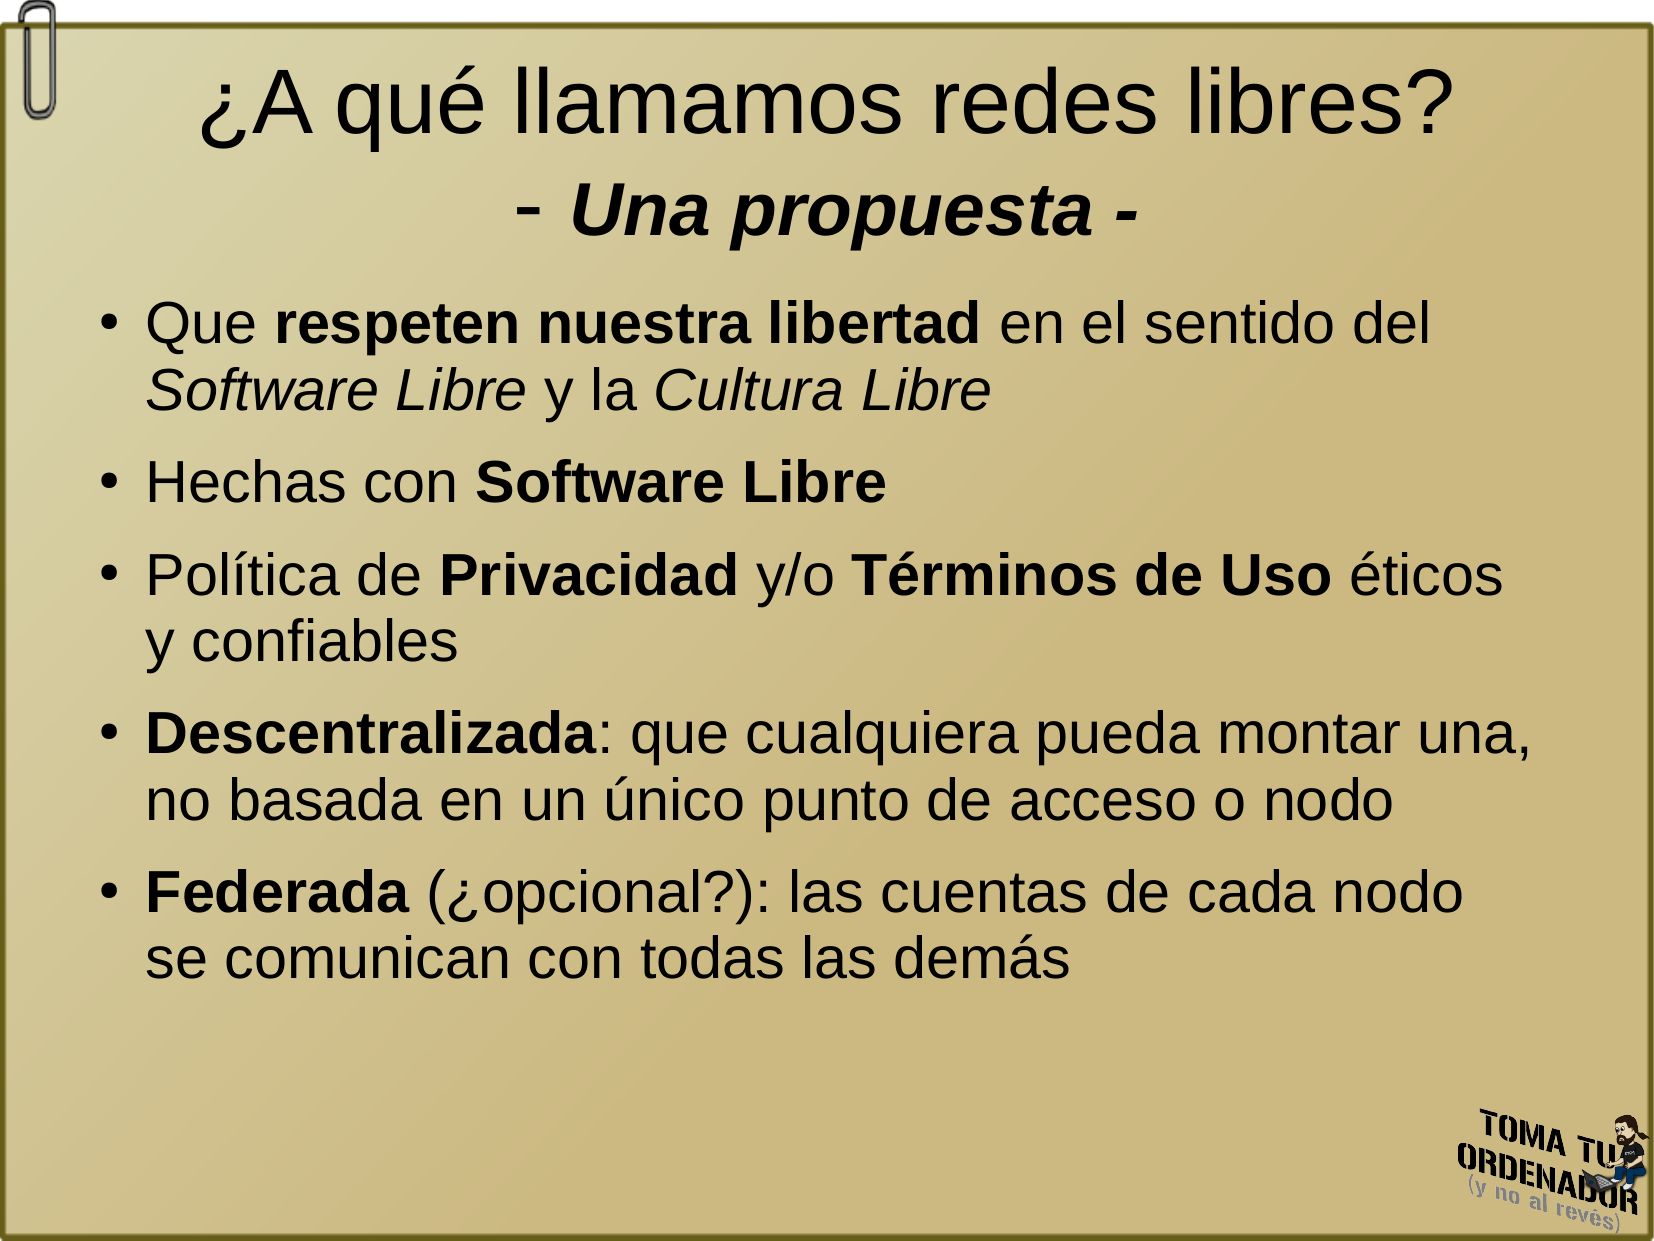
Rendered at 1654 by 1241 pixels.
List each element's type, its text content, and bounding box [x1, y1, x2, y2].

list Que respeten nuestra libertad en el sentido del Software Libre y la Cultura Libre Hechas con Software Libre Política de Privacidad y/o Términos de Uso éticos y confiables Descentralizada: que cualquiera pueda montar una, no basada en un único punto de acceso o nodo Federada (¿opcional?): las cuentas de cada nodo se comunican con todas las demás [82, 290, 1538, 1010]
title ¿A qué llamamos redes libres? - Una propuesta - [82, 49, 1571, 257]
picture [0, 0, 1654, 1241]
